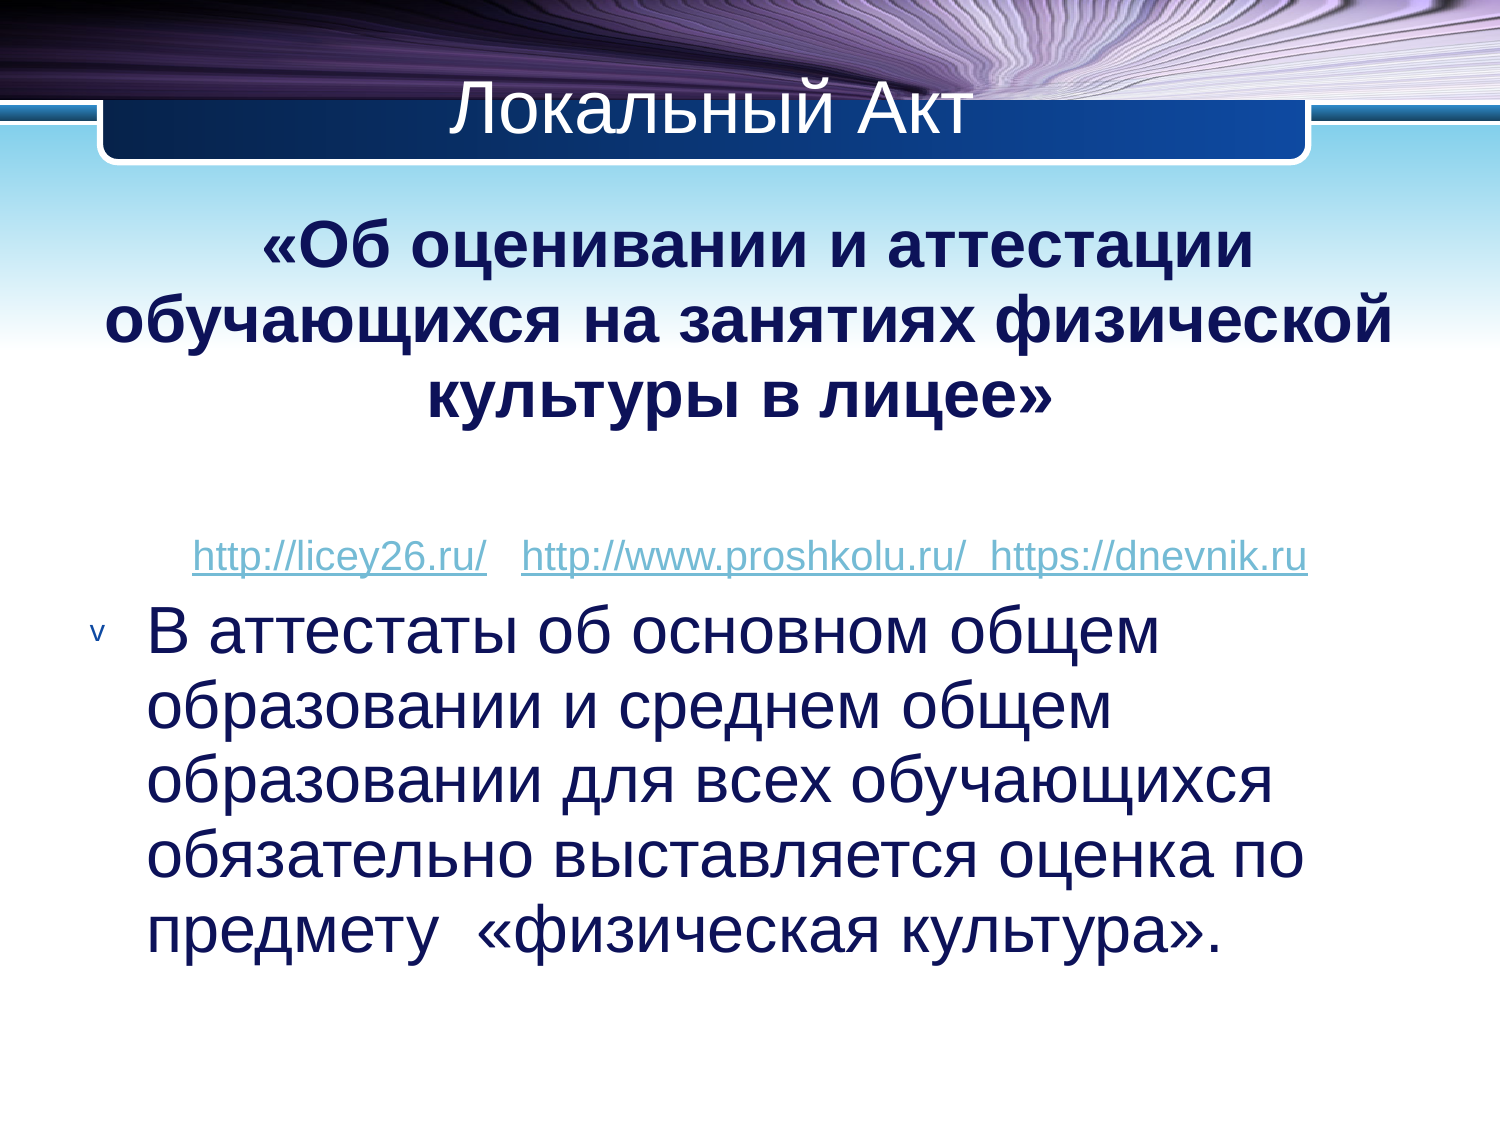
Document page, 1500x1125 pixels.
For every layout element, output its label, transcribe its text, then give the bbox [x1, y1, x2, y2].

list «Об оценивании и аттестации обучающихся на занятиях физической культуры в лицее» http://licey26.ru/ http://www.proshkolu.ru/ https://dnevnik.ru В аттестаты об основном общем образовании и среднем общем образовании для всех обучающихся обязательно выставляется оценка по предмету «физическая культура». [75, 200, 1425, 1038]
title Локальный Акт [137, 61, 1288, 154]
picture [0, 0, 1500, 100]
